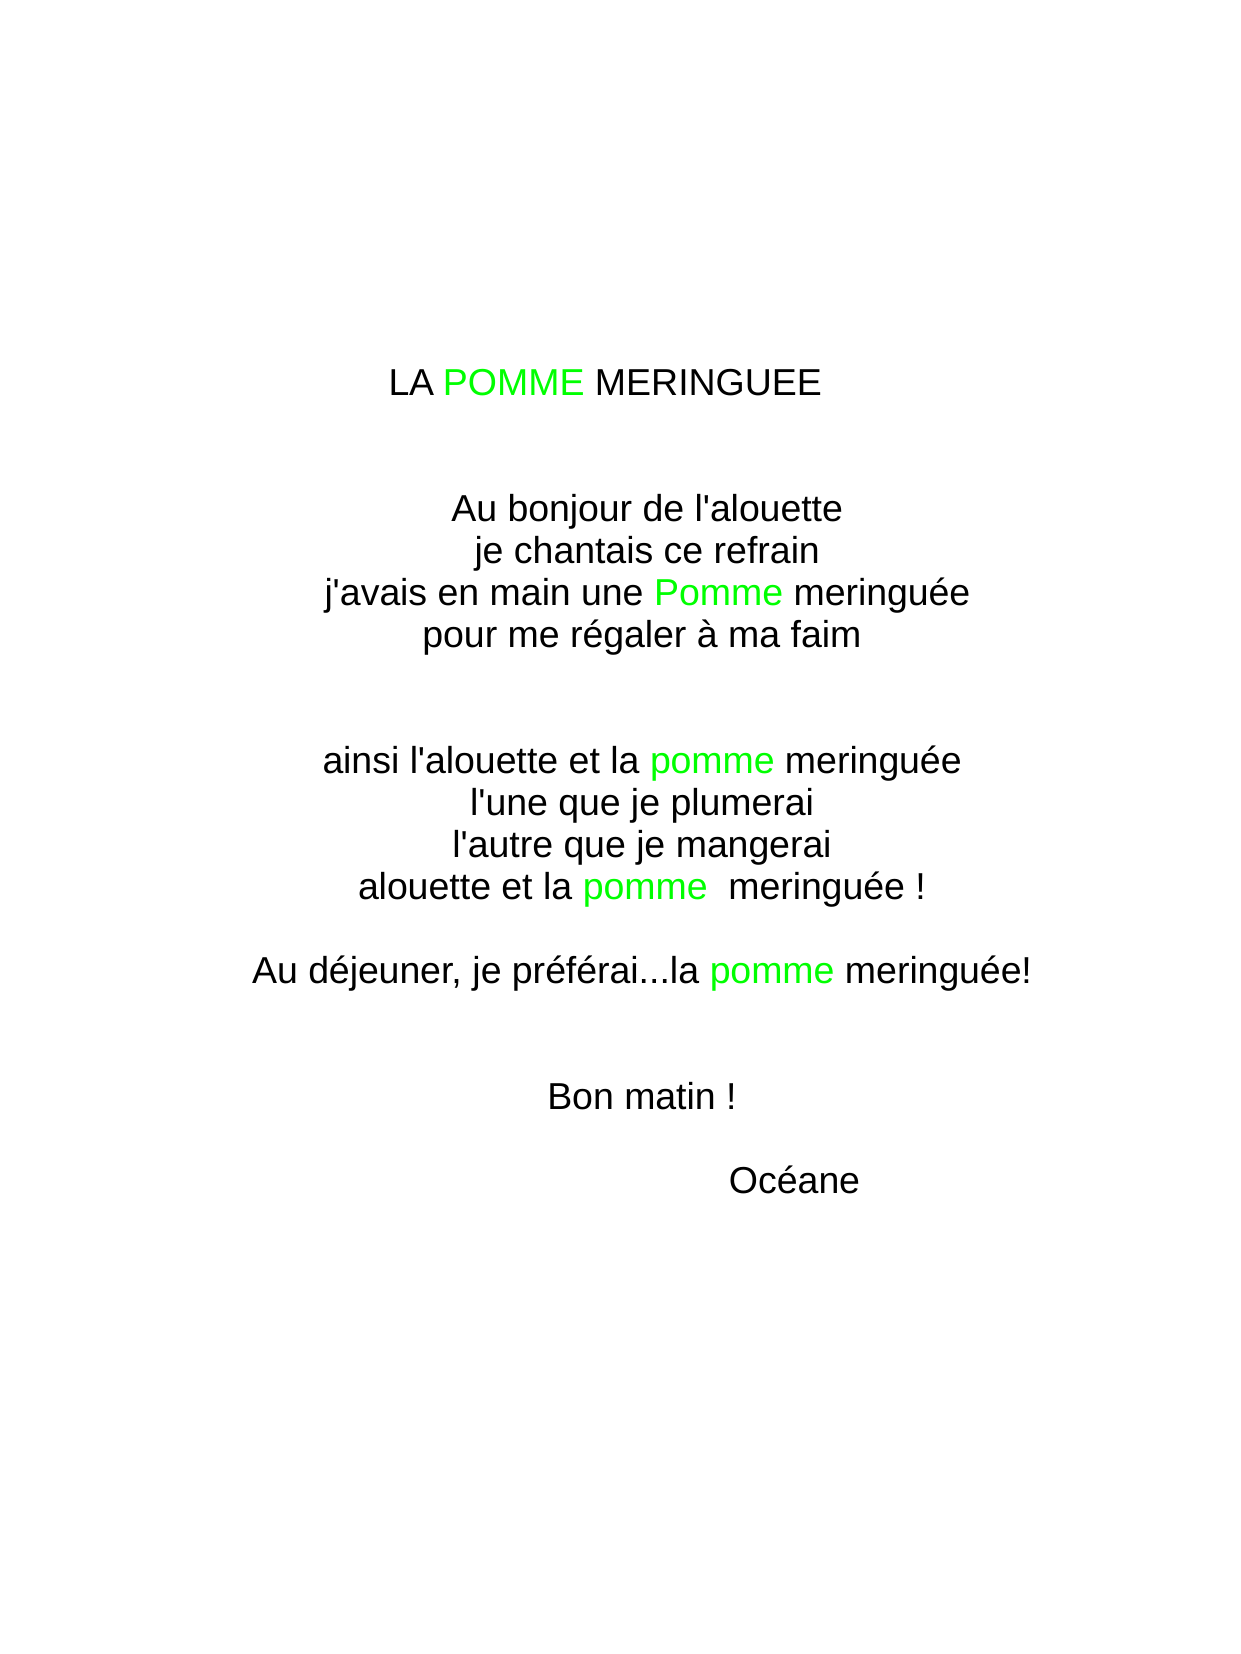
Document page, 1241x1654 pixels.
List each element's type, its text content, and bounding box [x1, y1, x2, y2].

text_box LA POMME MERINGUEE Au bonjour de l'alouette je chantais ce refrain j'avais en main une Pomme meringuée pour me régaler à ma faim ainsi l'alouette et la pomme meringuée l'une que je plumerai l'autre que je mangerai alouette et la pomme meringuée ! Au déjeuner, je préférai...la pomme meringuée! Bon matin ! Océane [29, 354, 1182, 1253]
